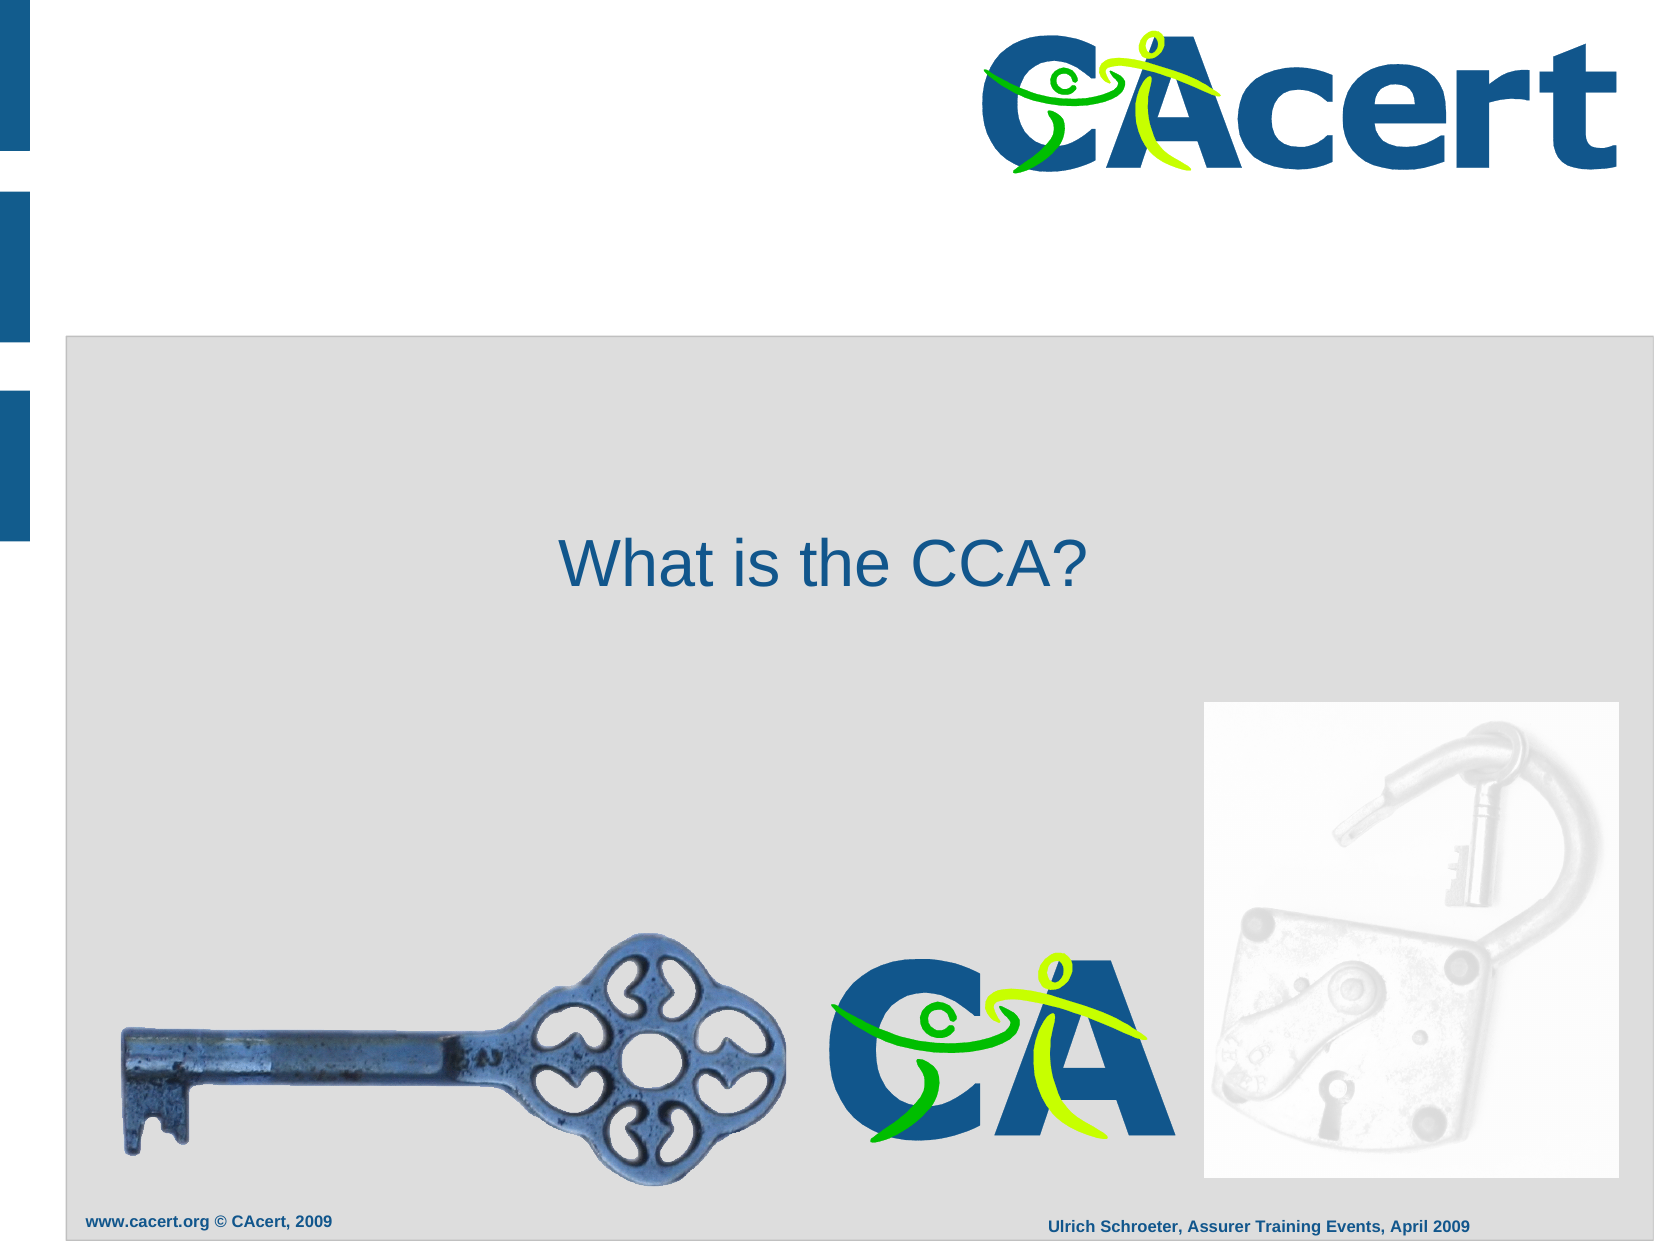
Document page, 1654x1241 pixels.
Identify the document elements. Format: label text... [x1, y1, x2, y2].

picture [1204, 702, 1619, 1178]
picture [826, 950, 1177, 1145]
title What is the CCA? [118, 442, 1530, 601]
picture [106, 915, 800, 1203]
